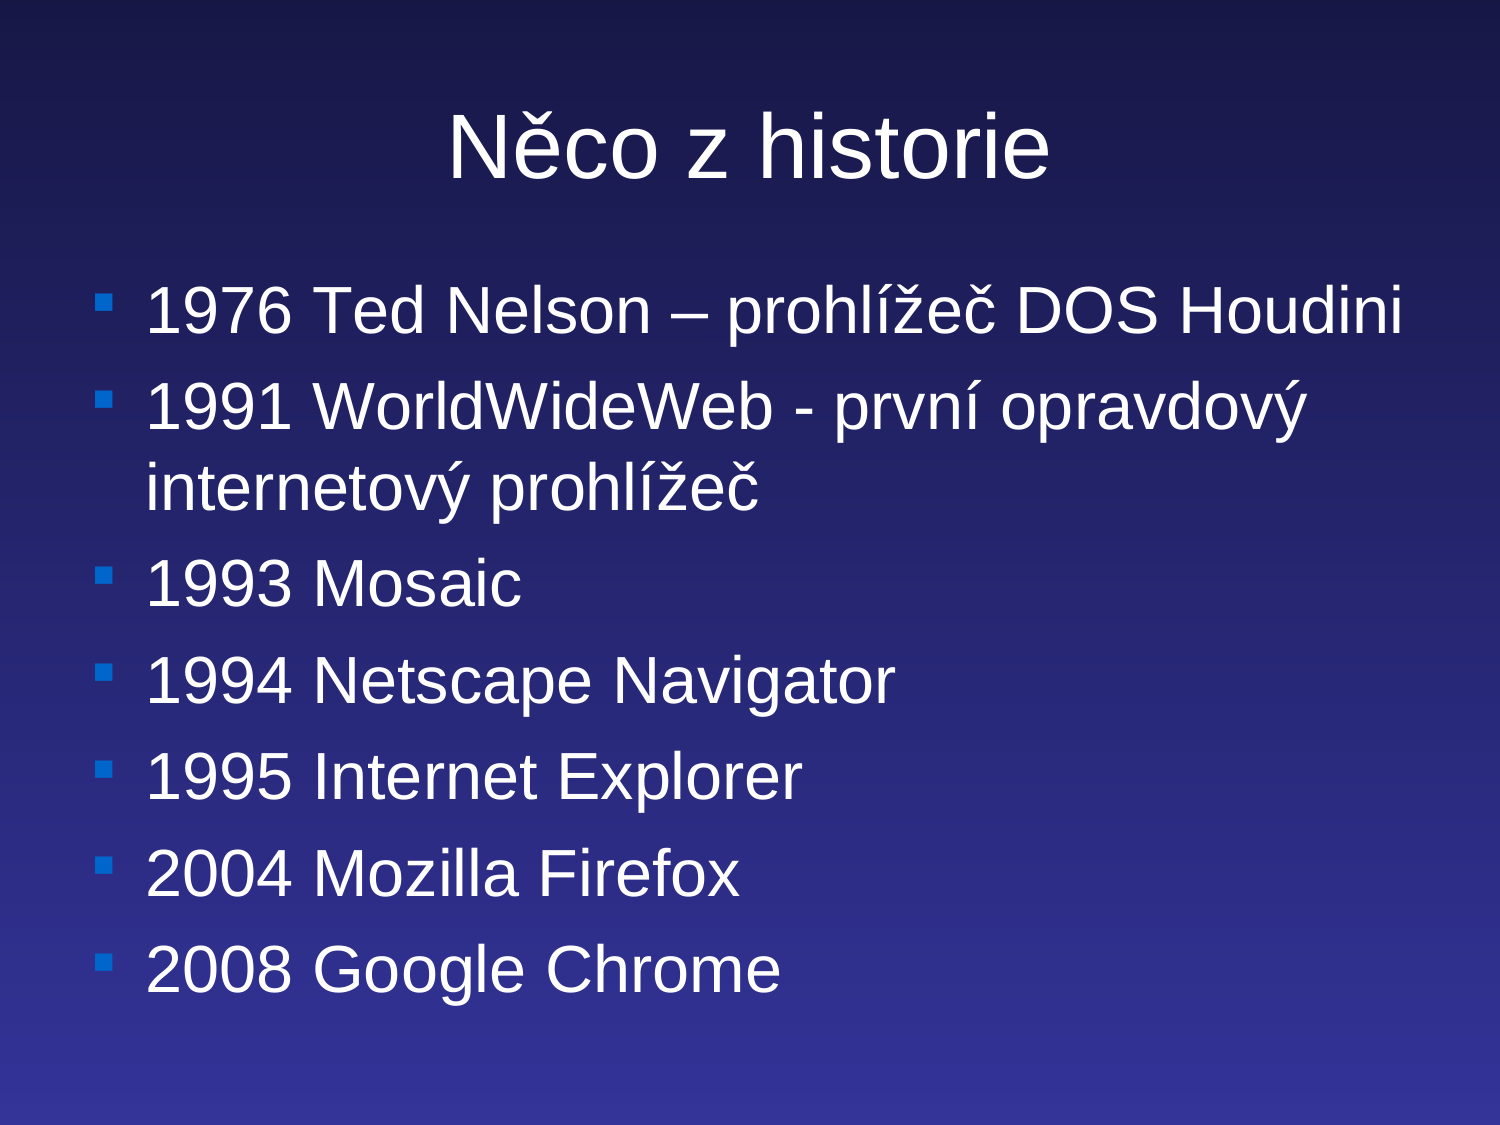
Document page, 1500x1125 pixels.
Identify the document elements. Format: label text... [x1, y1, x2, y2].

title Něco z historie [75, 45, 1426, 233]
list 1976 Ted Nelson – prohlížeč DOS Houdini 1991 WorldWideWeb - první opravdový internetový prohlížeč 1993 Mosaic 1994 Netscape Navigator 1995 Internet Explorer 2004 Mozilla Firefox 2008 Google Chrome [75, 262, 1426, 1007]
